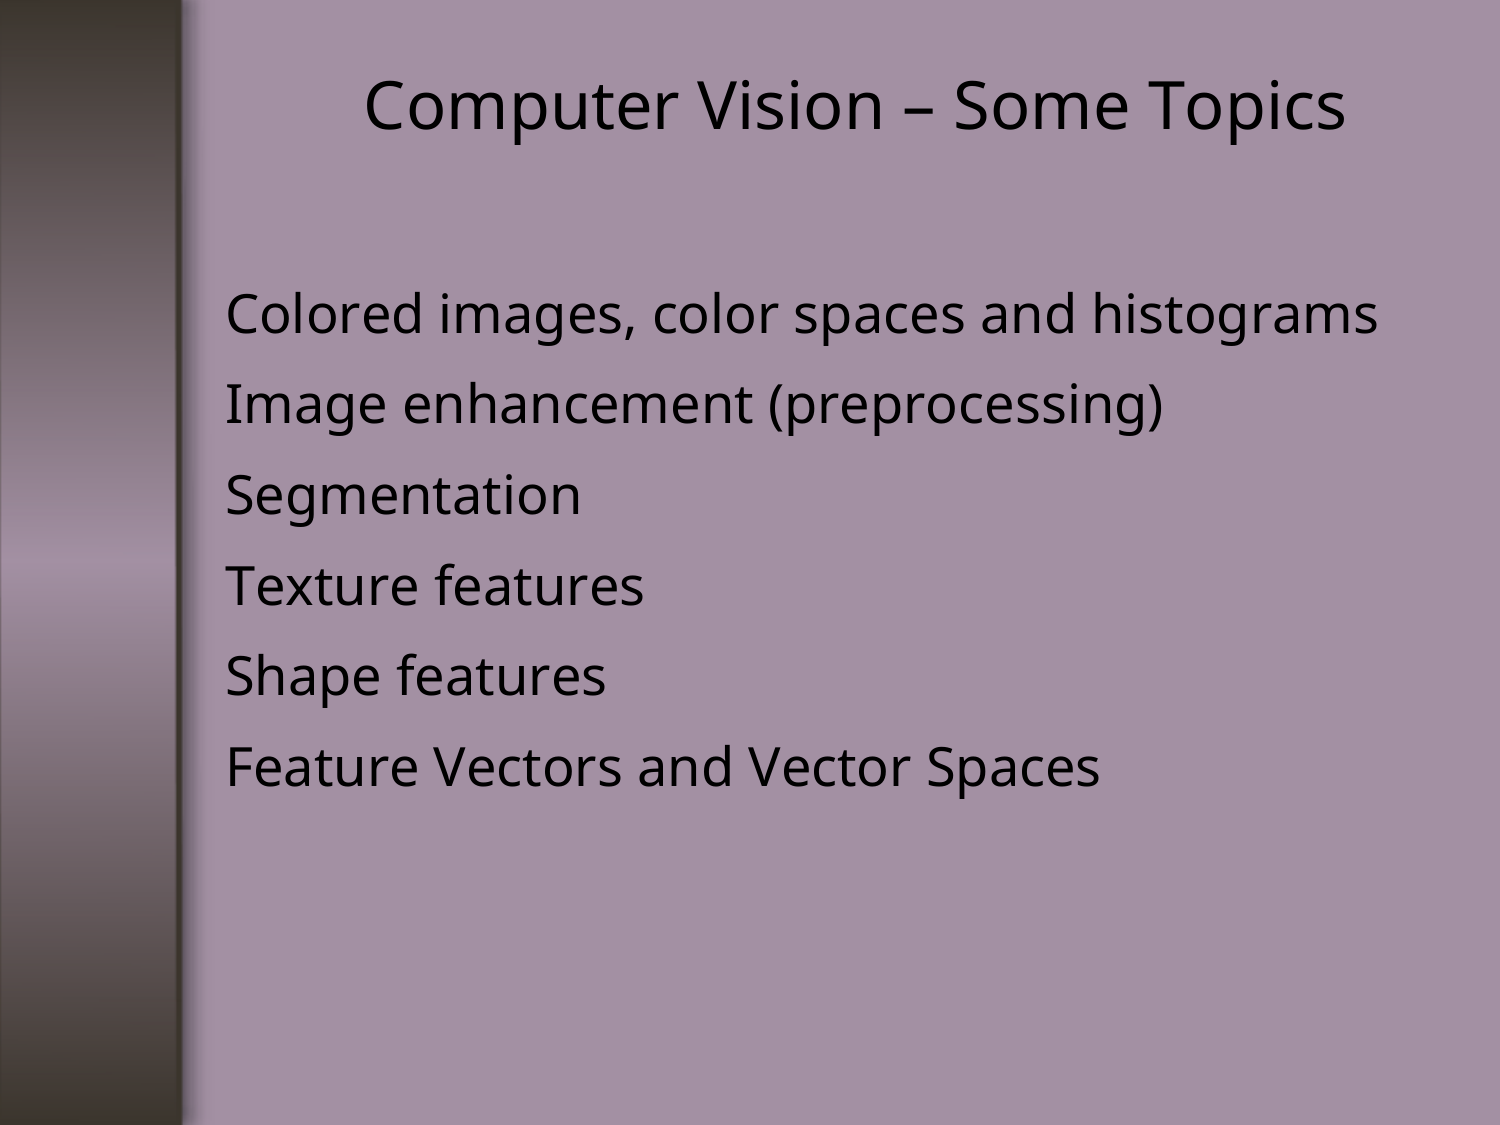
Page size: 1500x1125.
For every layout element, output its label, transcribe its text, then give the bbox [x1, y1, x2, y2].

title Computer Vision – Some Topics [206, 9, 1500, 198]
list Colored images, color spaces and histograms Image enhancement (preprocessing) Segmentation Texture features Shape features Feature Vectors and Vector Spaces [225, 275, 1463, 1001]
picture [0, 0, 1500, 1125]
